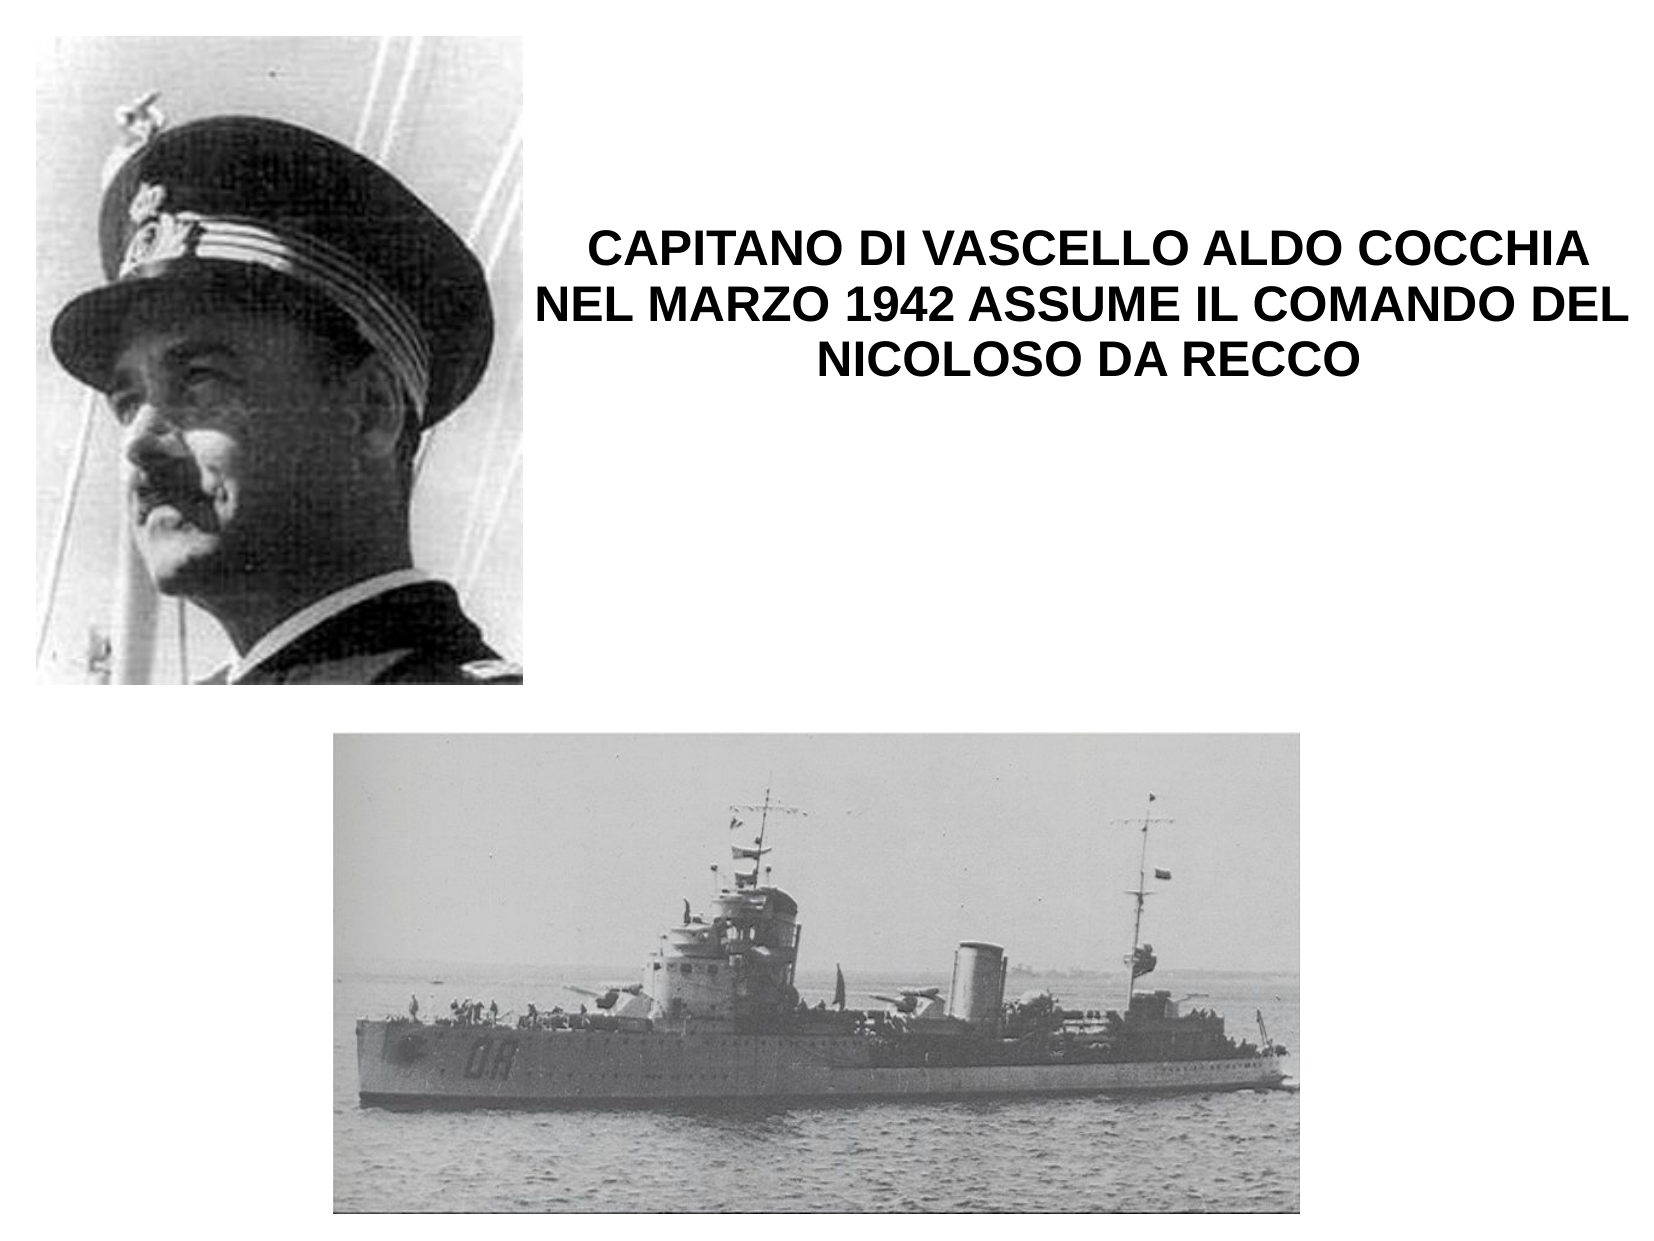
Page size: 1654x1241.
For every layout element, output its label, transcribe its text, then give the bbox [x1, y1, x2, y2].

picture [36, 36, 523, 686]
picture [333, 732, 1300, 1215]
text_box CAPITANO DI VASCELLO ALDO COCCHIA NEL MARZO 1942 ASSUME IL COMANDO DEL NICOLOSO DA RECCO [519, 212, 1654, 395]
